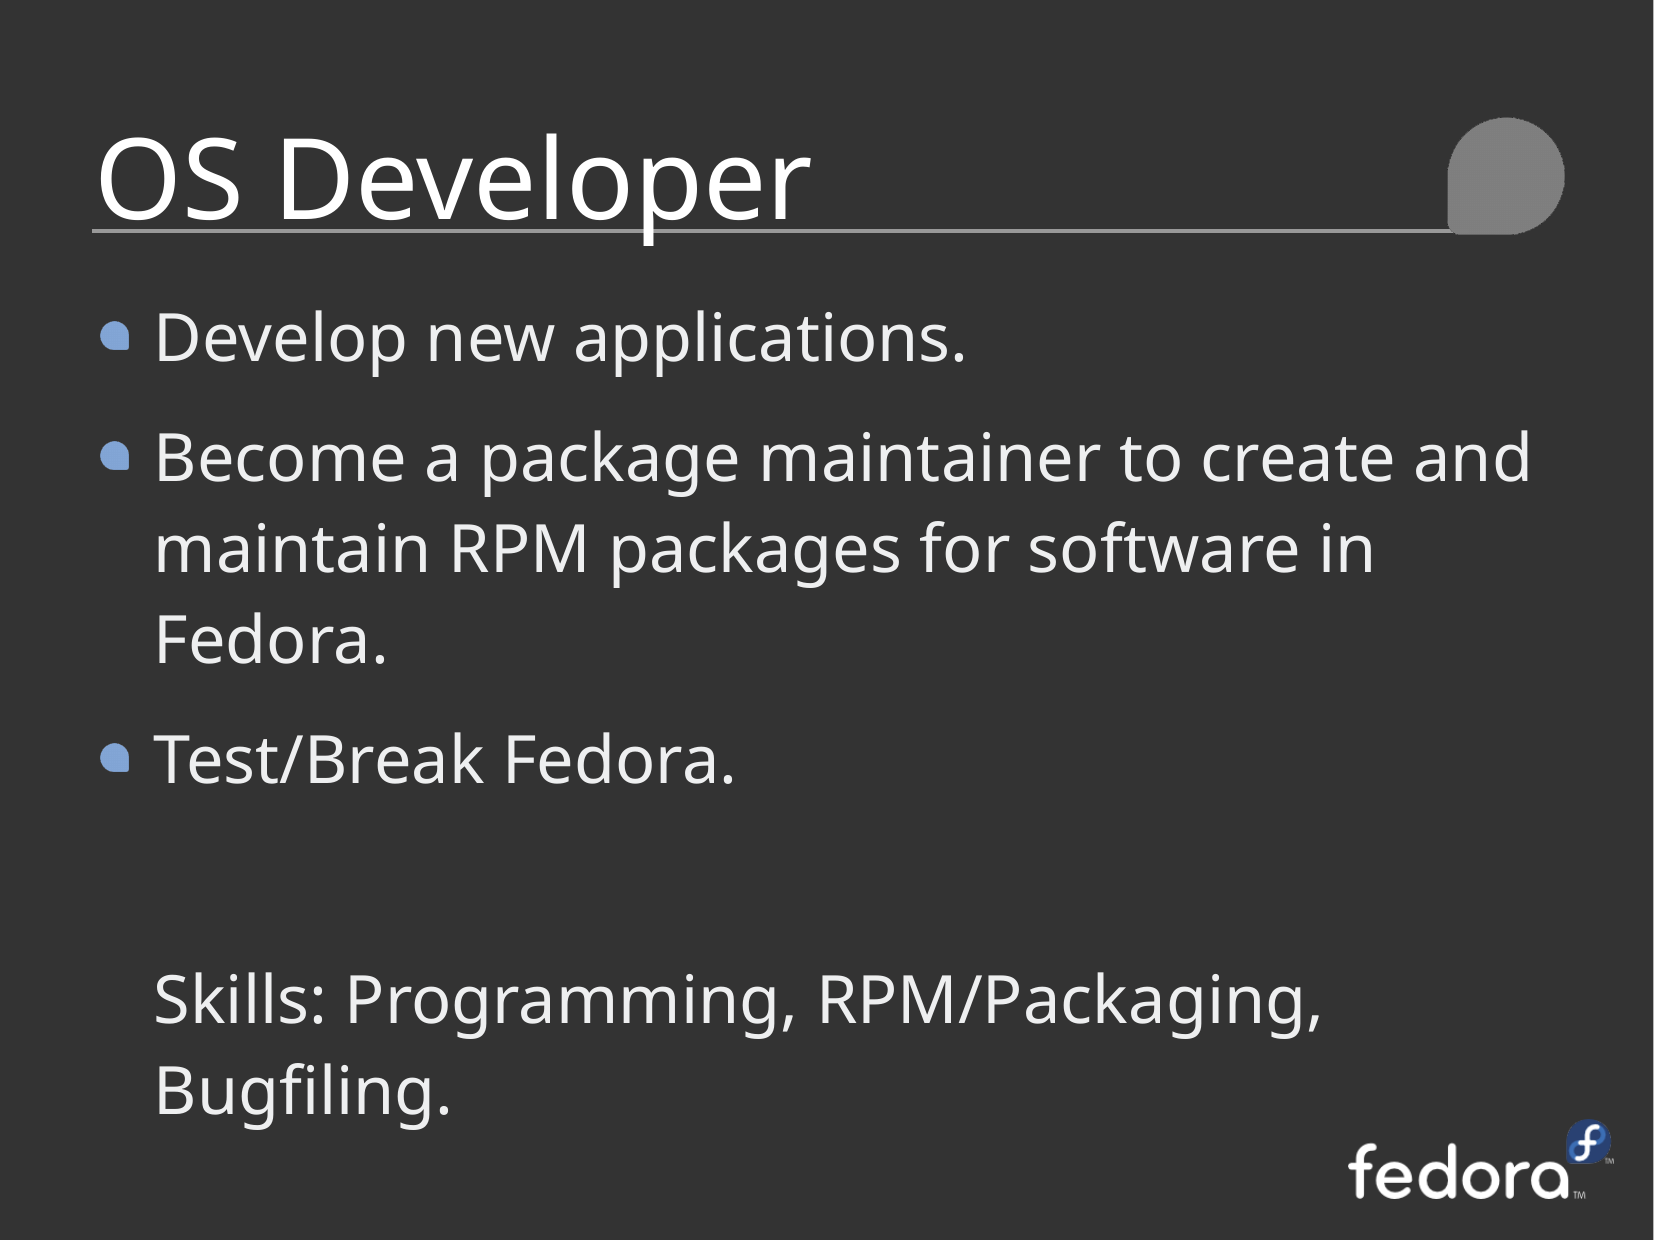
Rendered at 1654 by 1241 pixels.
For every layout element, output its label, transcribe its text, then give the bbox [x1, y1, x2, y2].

title OS Developer [94, 100, 1426, 251]
picture [1348, 1119, 1614, 1199]
list Develop new applications. Become a package maintainer to create and maintain RPM packages for software in Fedora. Test/Break Fedora. Skills: Programming, RPM/Packaging, Bugfiling. [82, 290, 1571, 1135]
picture [1447, 117, 1565, 235]
